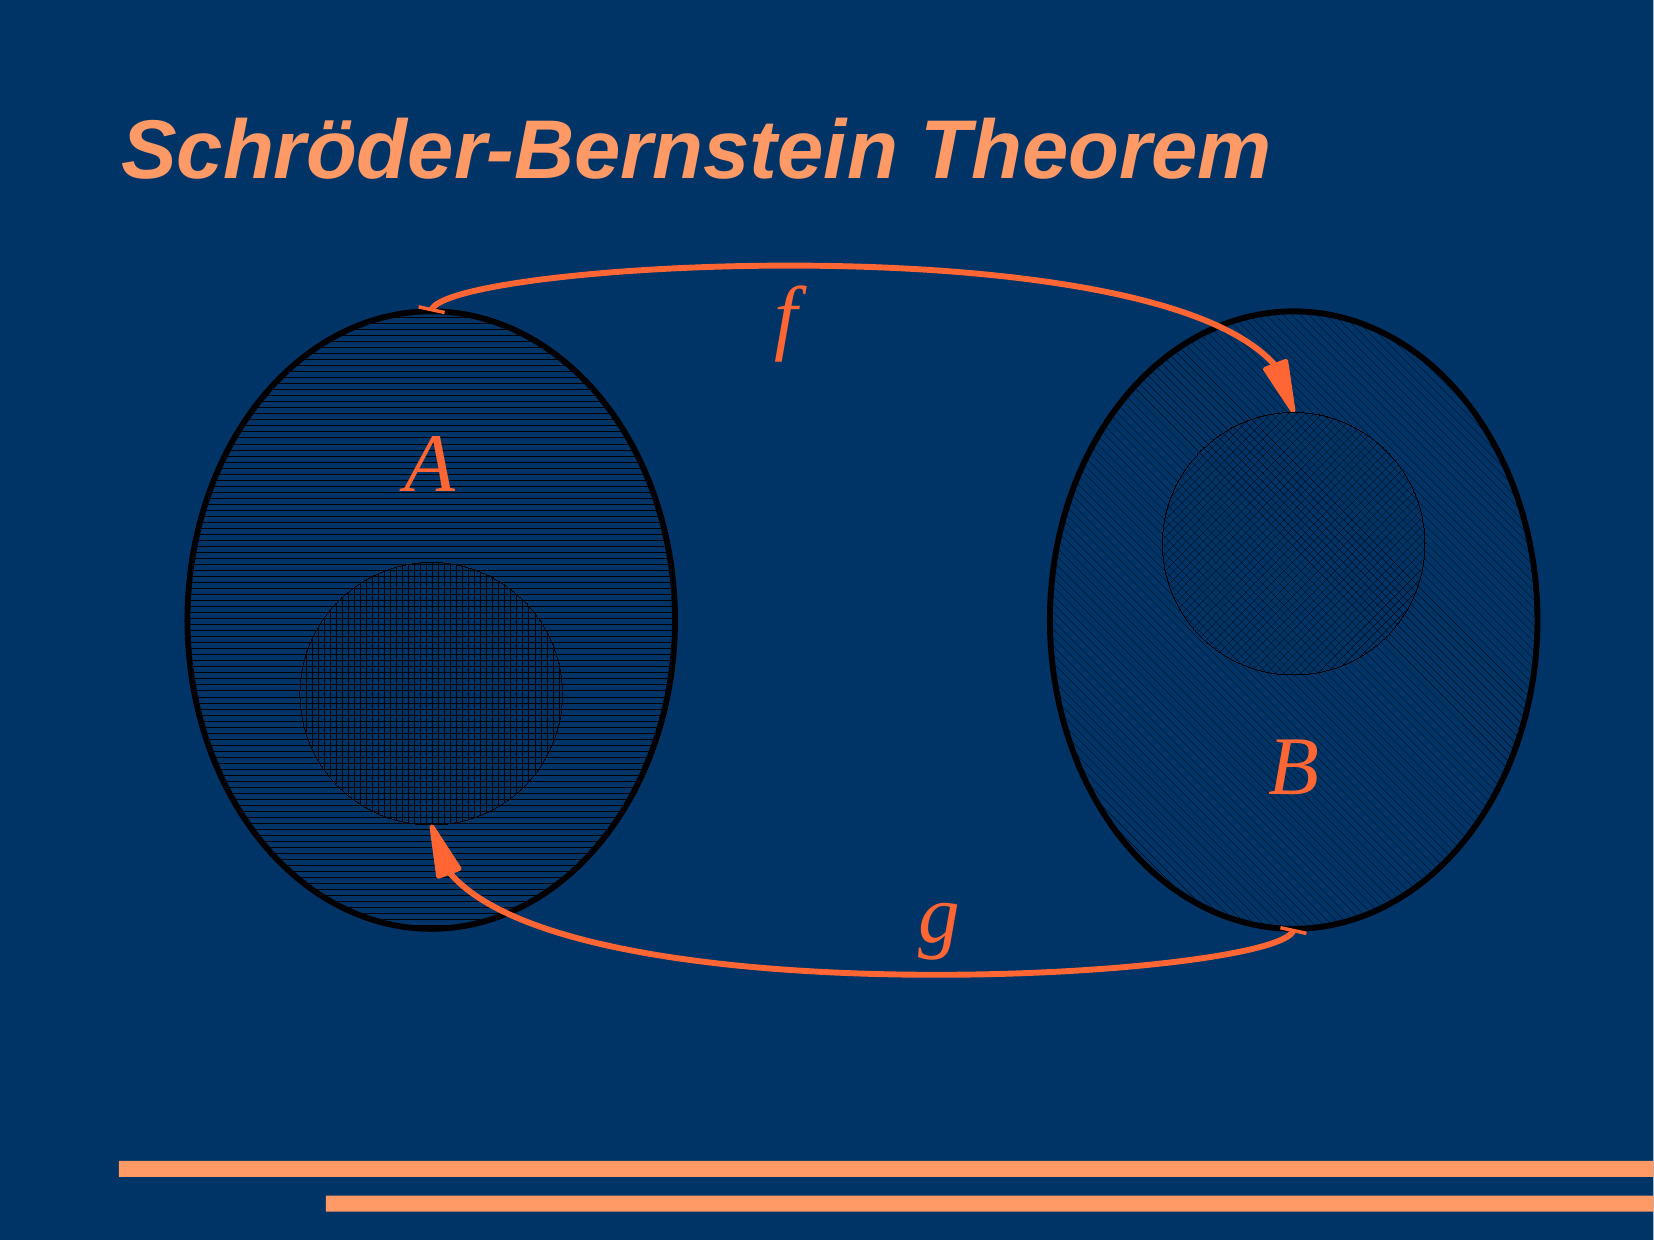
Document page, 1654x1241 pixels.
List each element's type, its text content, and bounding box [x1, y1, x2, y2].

text_box B [1237, 712, 1351, 827]
text_box [187, 311, 676, 929]
text_box g [903, 860, 976, 976]
text_box A [375, 410, 484, 526]
text_box [1049, 311, 1538, 929]
title Schröder-Bernstein Theorem [121, 46, 1534, 254]
text_box f [750, 262, 822, 377]
